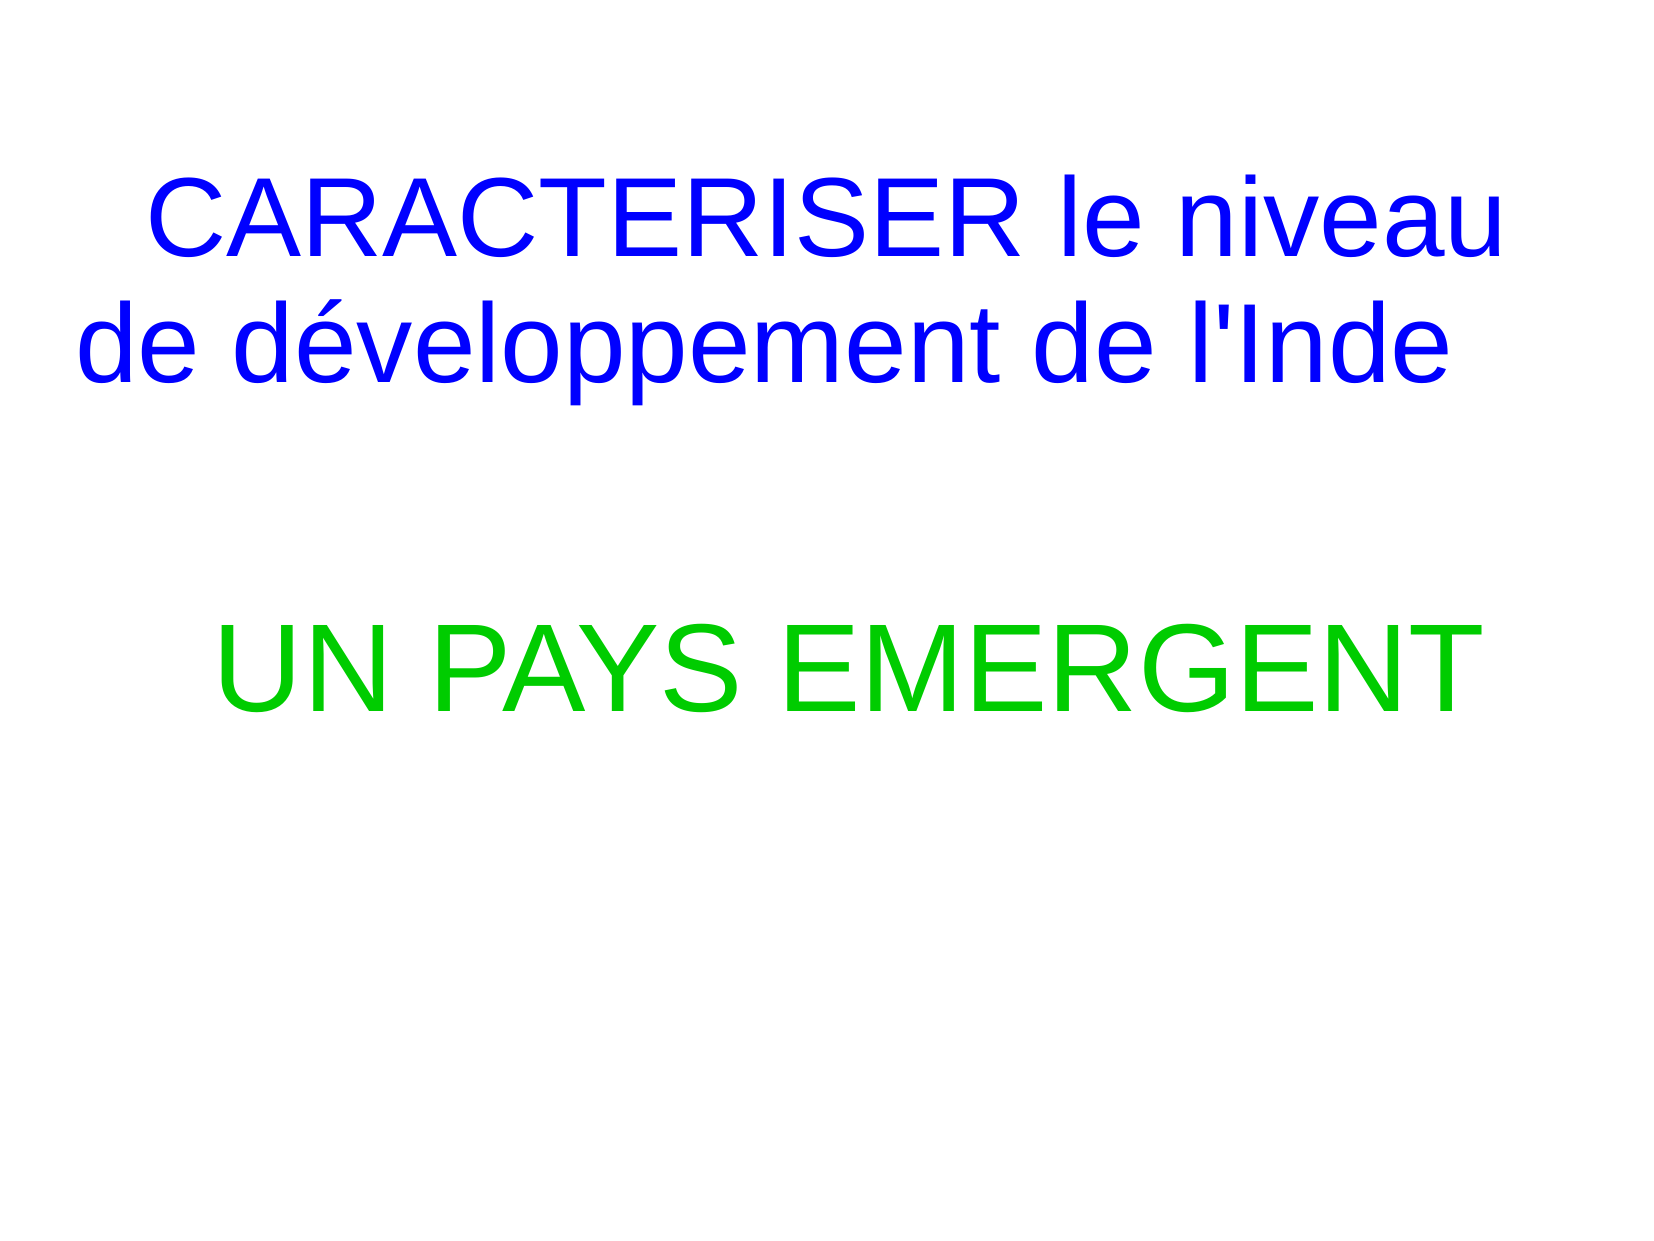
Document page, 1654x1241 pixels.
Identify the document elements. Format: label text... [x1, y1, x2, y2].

text_box CARACTERISER le niveau de développement de l'Inde [59, 147, 1595, 590]
text_box UN PAYS EMERGENT [59, 590, 1595, 841]
